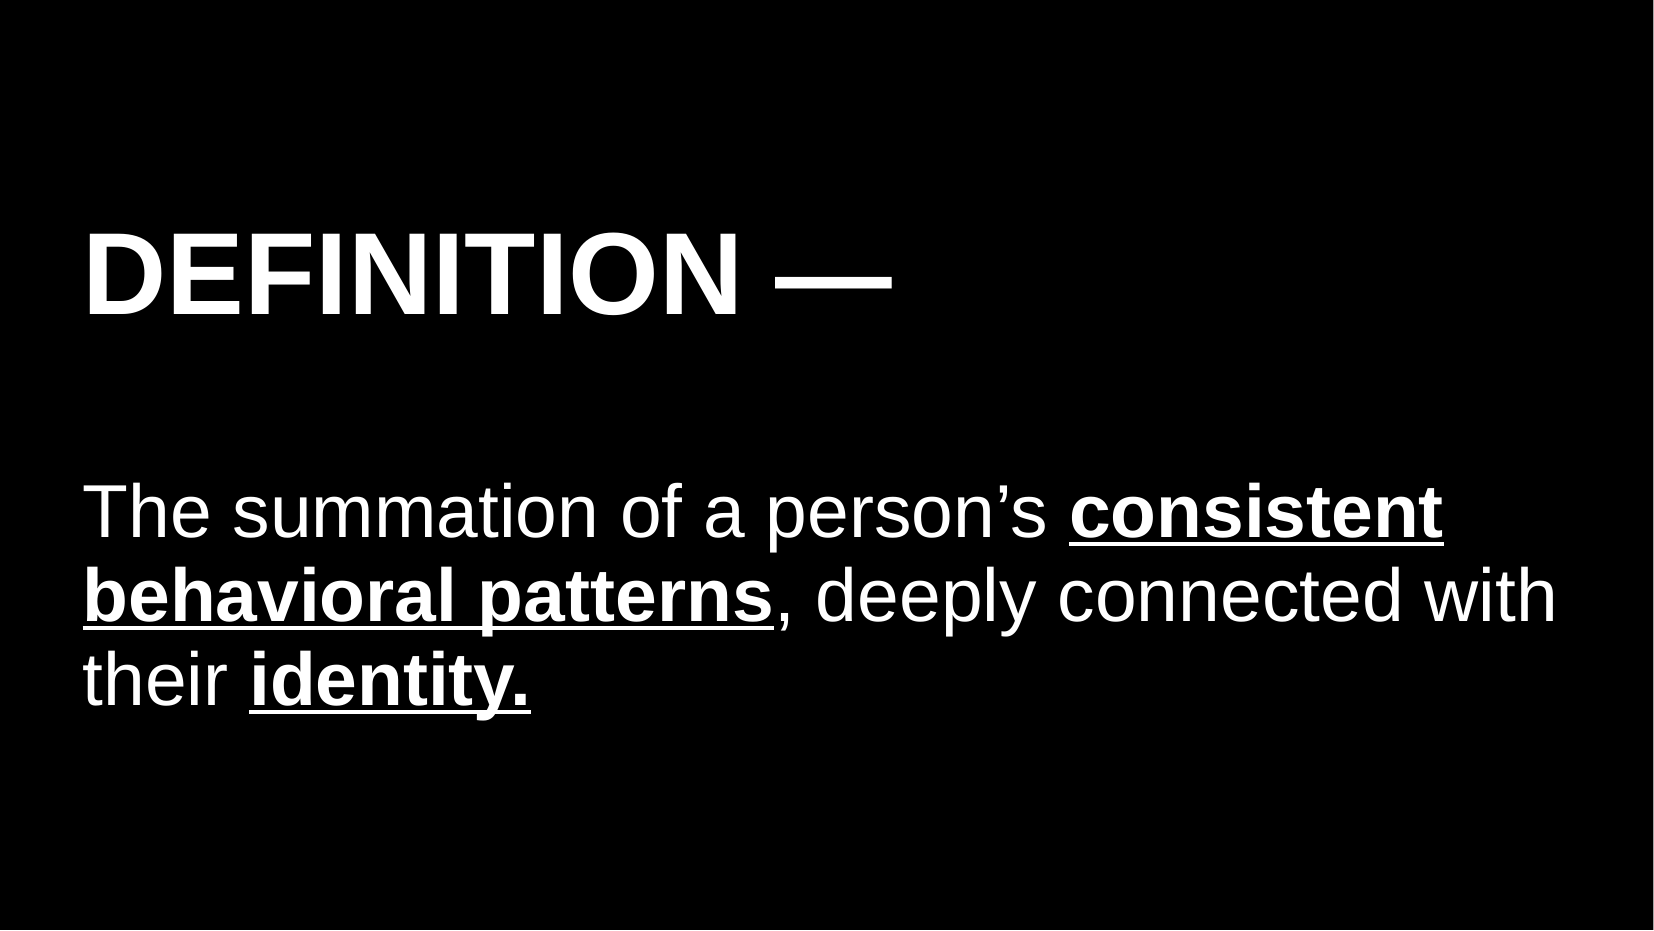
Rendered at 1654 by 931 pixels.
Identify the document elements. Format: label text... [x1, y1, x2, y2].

subtitle DEFINITION — The summation of a person’s consistent behavioral patterns, deeply connected with their identity. [82, 0, 1571, 931]
